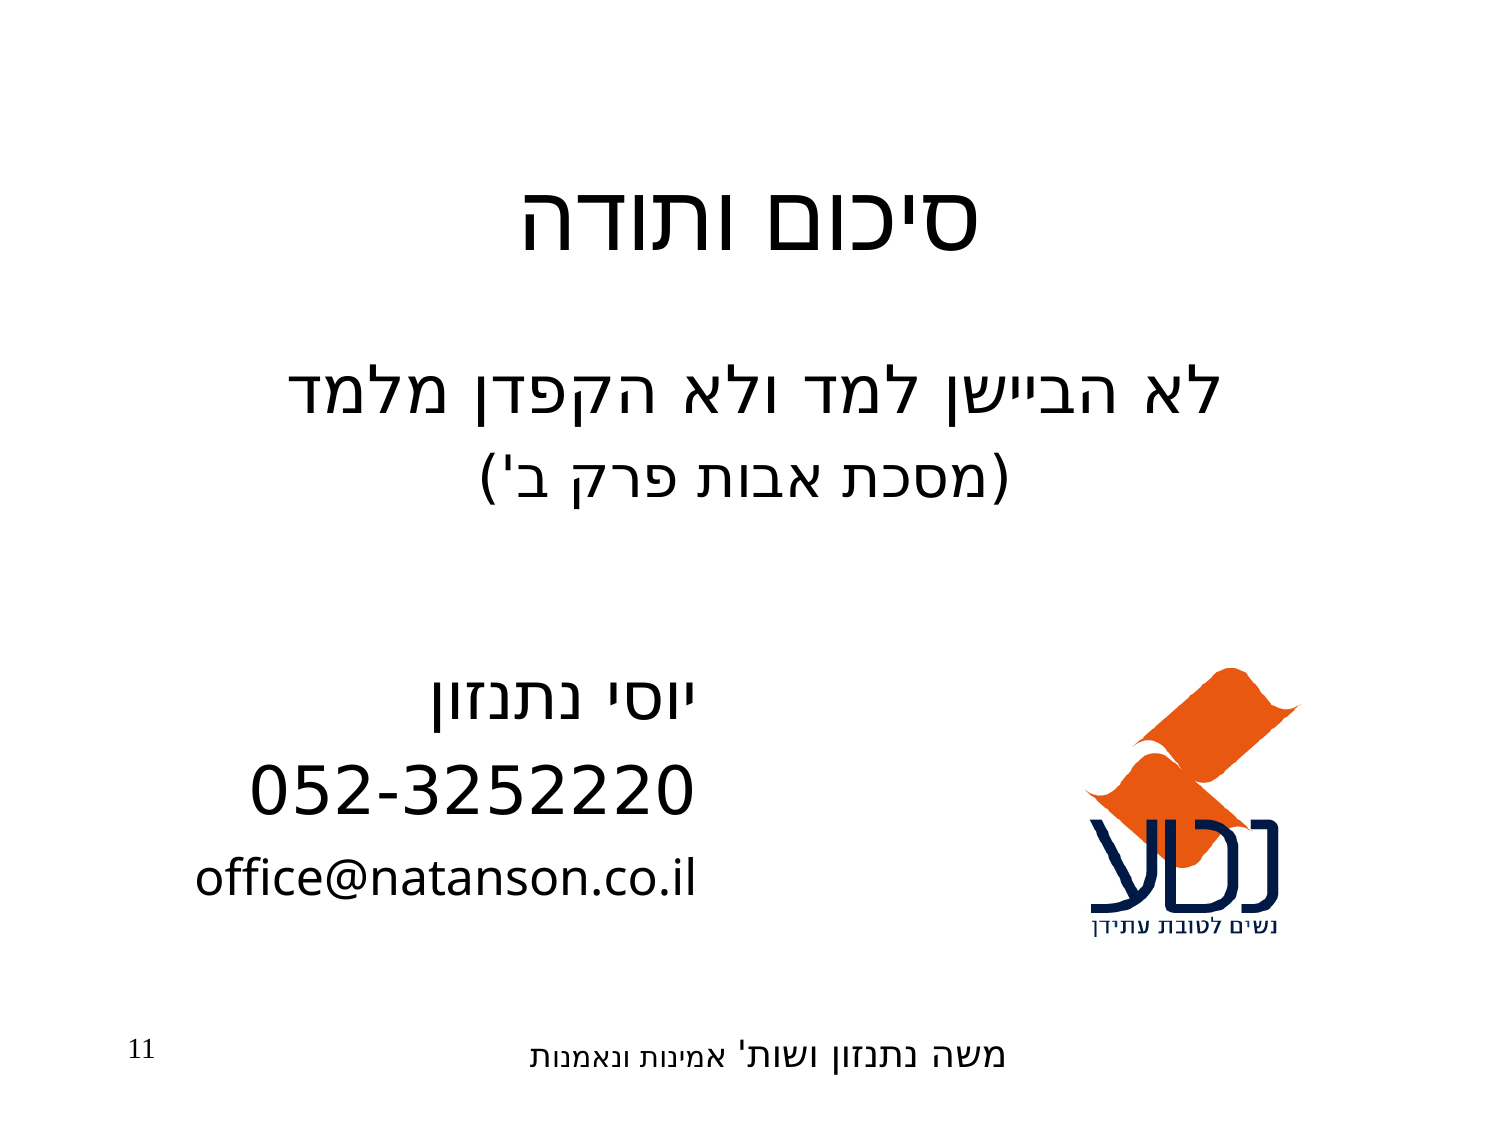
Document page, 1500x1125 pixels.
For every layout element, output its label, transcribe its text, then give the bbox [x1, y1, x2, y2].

title סיכום ותודה [112, 124, 1388, 313]
text_box יוסי נתנזון 052-3252220 office@natanson.co.il [177, 650, 713, 925]
subtitle לא הביישן למד ולא הקפדן מלמד (מסכת אבות פרק ב') [206, 343, 1359, 532]
picture [1062, 649, 1329, 956]
